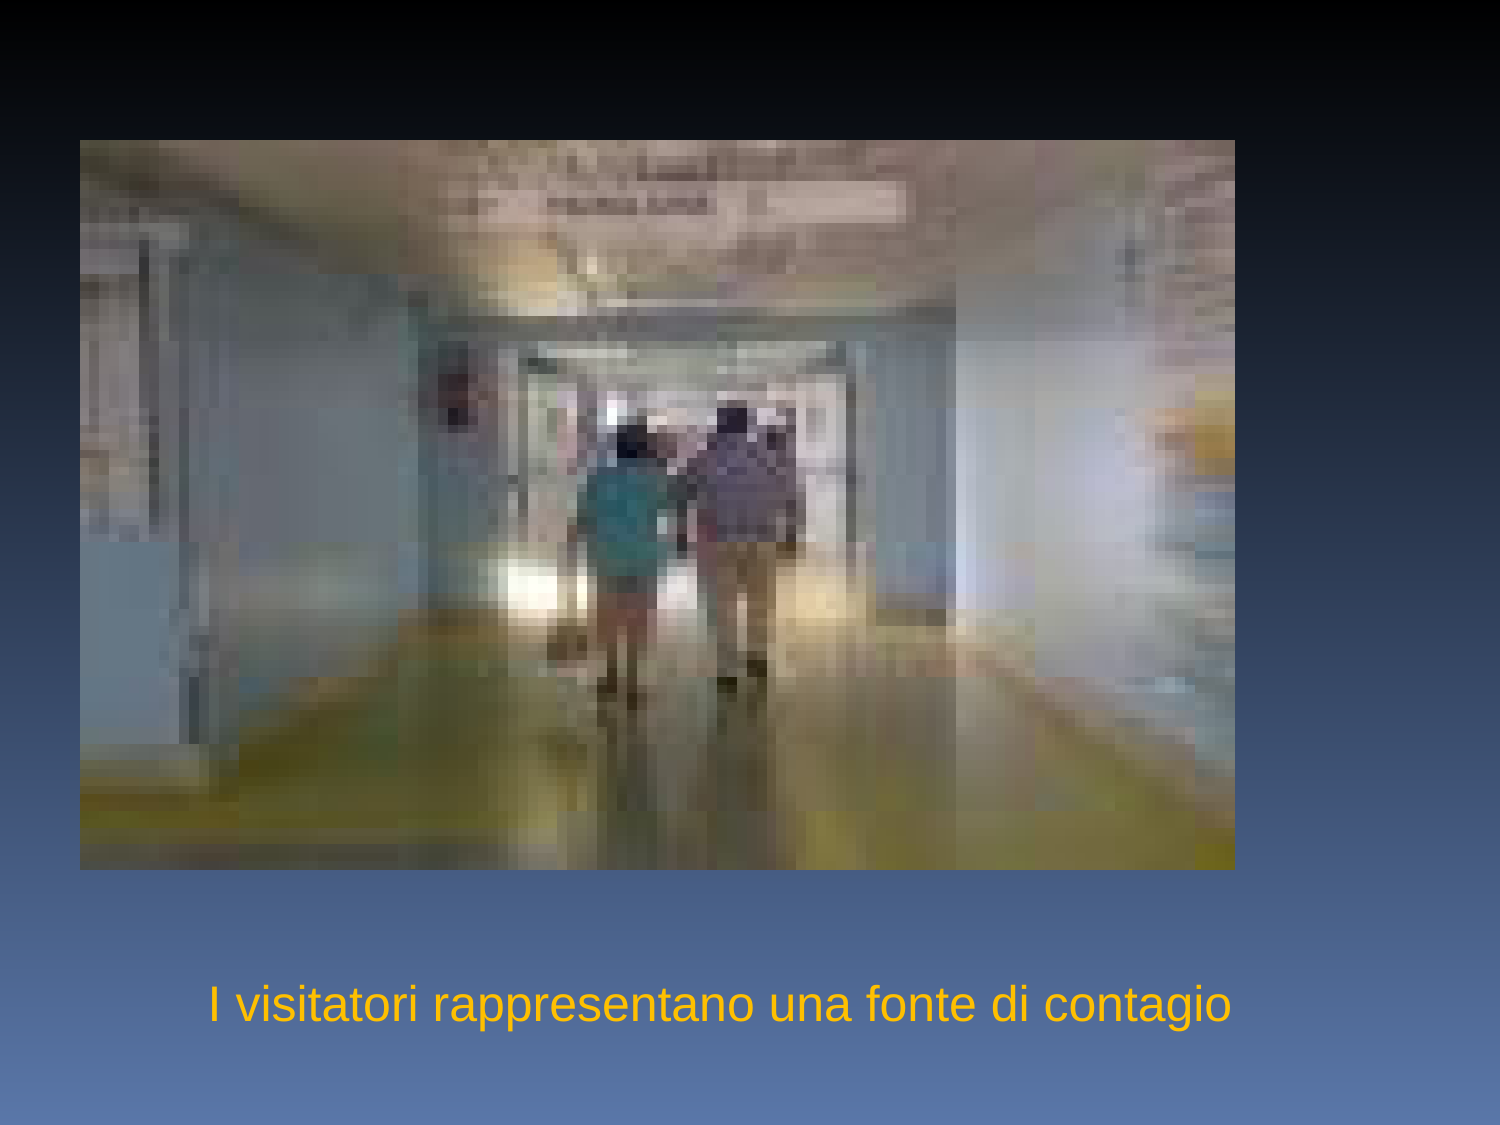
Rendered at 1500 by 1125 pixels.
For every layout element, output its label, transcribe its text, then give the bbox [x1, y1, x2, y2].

text_box I visitatori rappresentano una fonte di contagio [123, 964, 1317, 1040]
picture [80, 140, 1235, 870]
